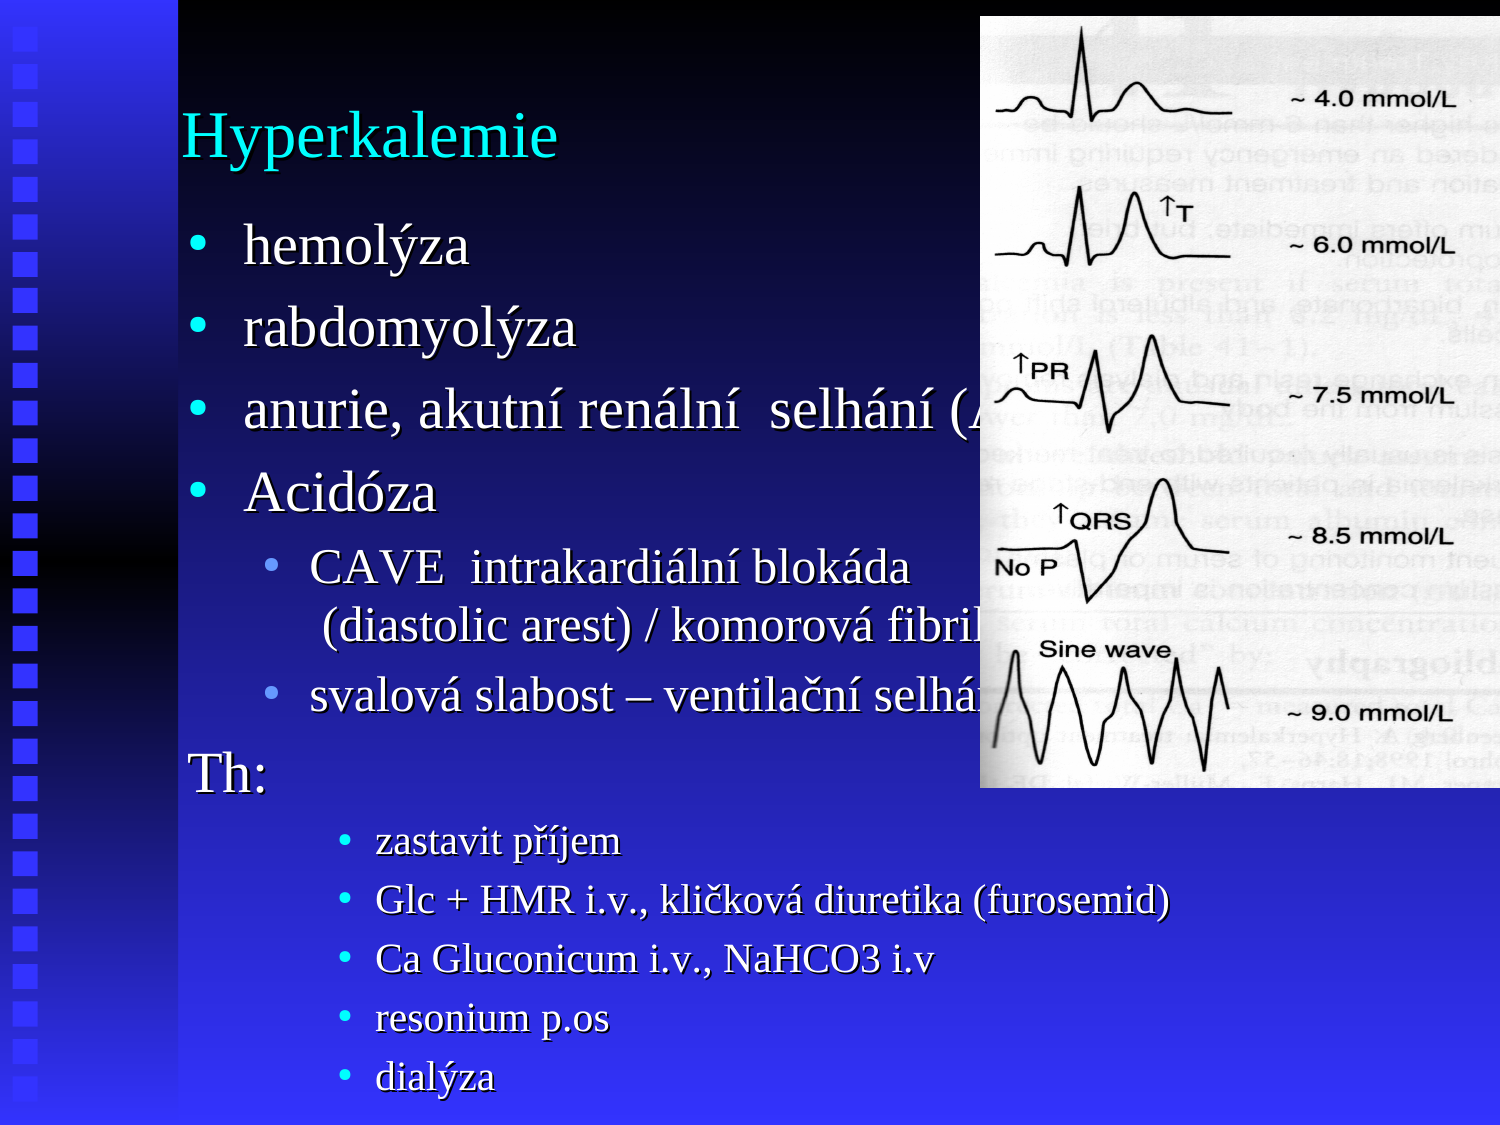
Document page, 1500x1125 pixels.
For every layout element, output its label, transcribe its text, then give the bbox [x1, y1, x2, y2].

list hemolýza rabdomyolýza anurie, akutní renální selhání (ARF) Acidóza CAVE intrakardiální blokáda (diastolic arest) / komorová fibrilace svalová slabost – ventilační selhání Th: zastavit příjem Glc + HMR i.v., kličková diuretika (furosemid) Ca Gluconicum i.v., NaHCO3 i.v resonium p.os dialýza [187, 208, 1463, 1109]
title Hyperkalemie [181, 39, 980, 227]
picture [980, 16, 1500, 789]
